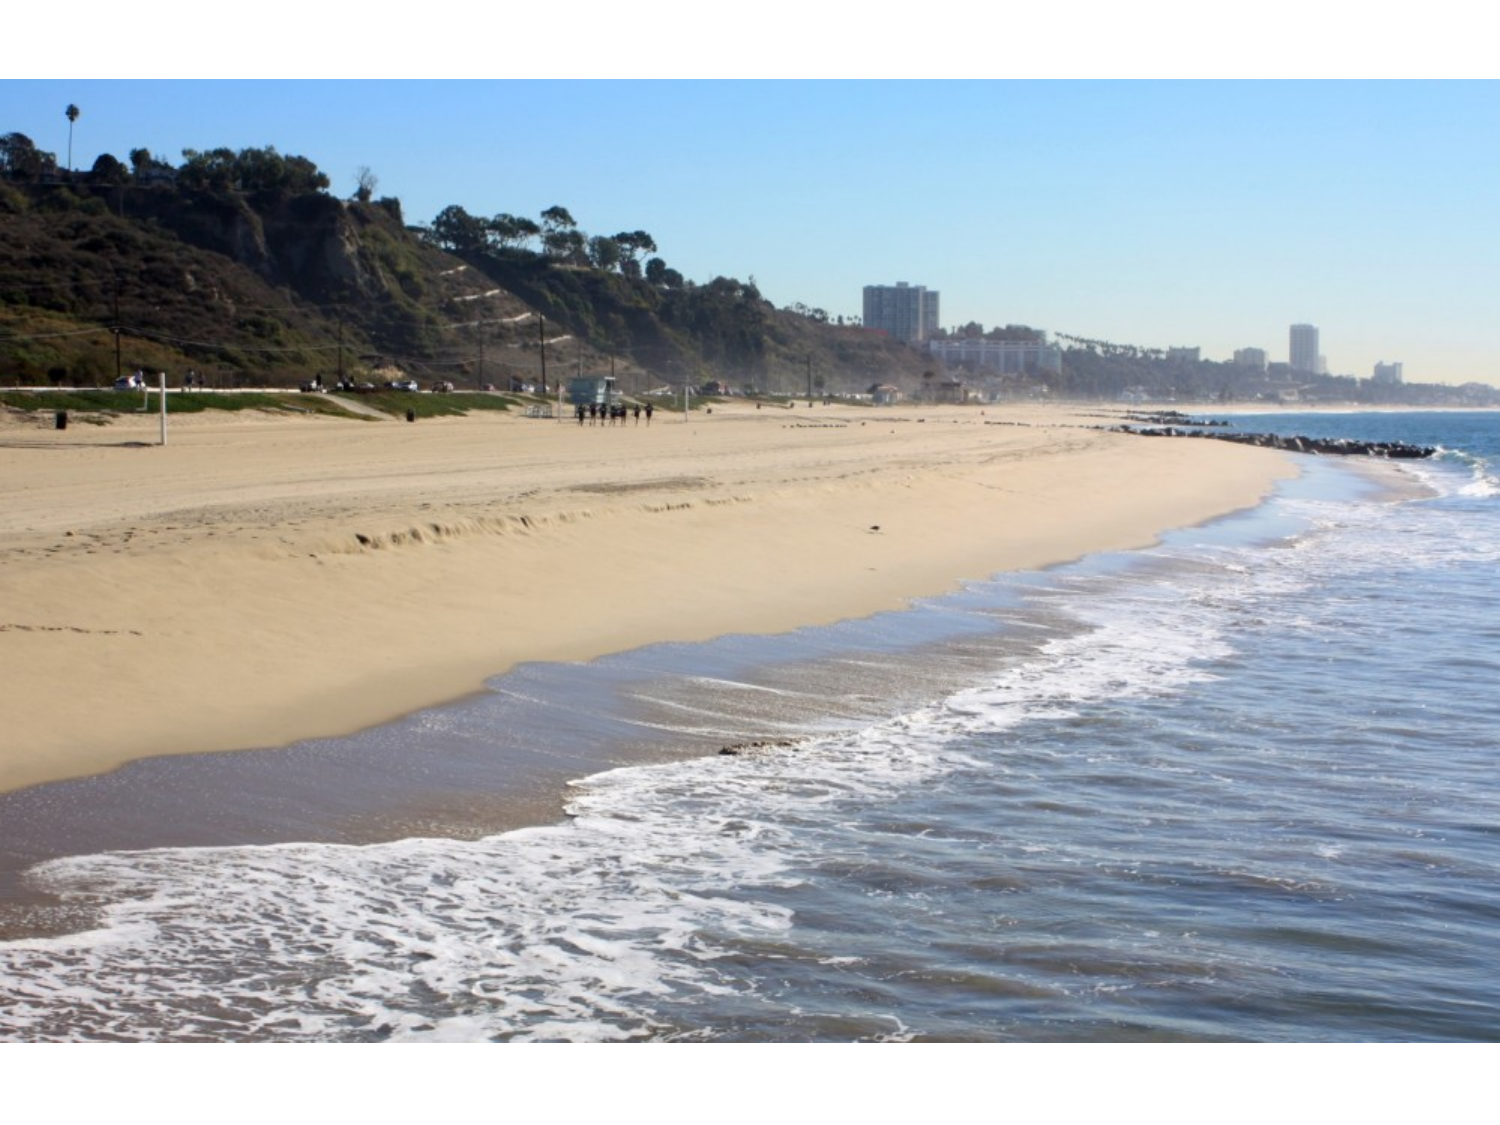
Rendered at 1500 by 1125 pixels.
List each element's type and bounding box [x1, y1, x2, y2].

picture [0, 79, 1500, 1043]
